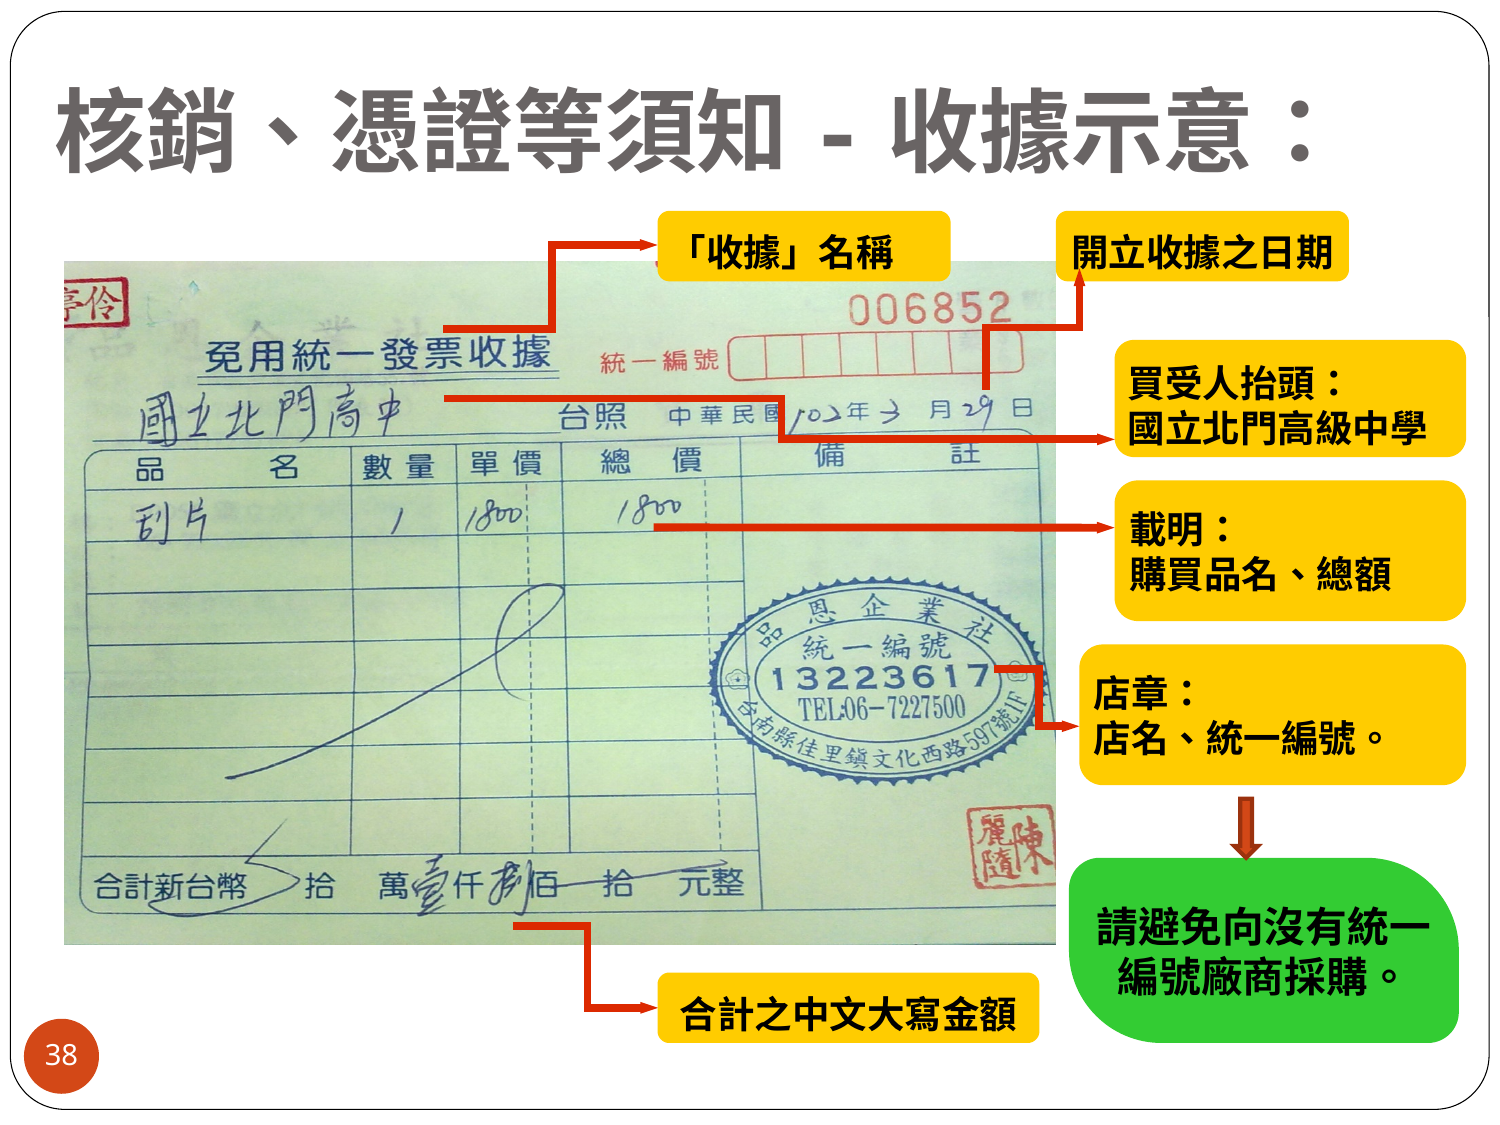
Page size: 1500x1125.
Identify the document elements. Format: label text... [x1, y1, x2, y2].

picture [64, 261, 1056, 945]
text_box [1234, 798, 1258, 858]
text_box 核銷、憑證等須知-收據示意： [46, 35, 1407, 223]
text_box 載明： 購買品名、總額 [1114, 480, 1467, 622]
text_box 開立收據之日期 [1055, 210, 1349, 282]
text_box 「收據」名稱 [657, 210, 951, 282]
text_box 合計之中文大寫金額 [657, 972, 1040, 1043]
text_box 請避免向沒有統一編號廠商採購。 [1068, 857, 1459, 1043]
text_box 買受人抬頭： 國立北門高級中學 [1114, 339, 1467, 458]
text_box [23, 1018, 99, 1094]
text_box 店章： 店名、統一編號。 [1079, 644, 1467, 786]
